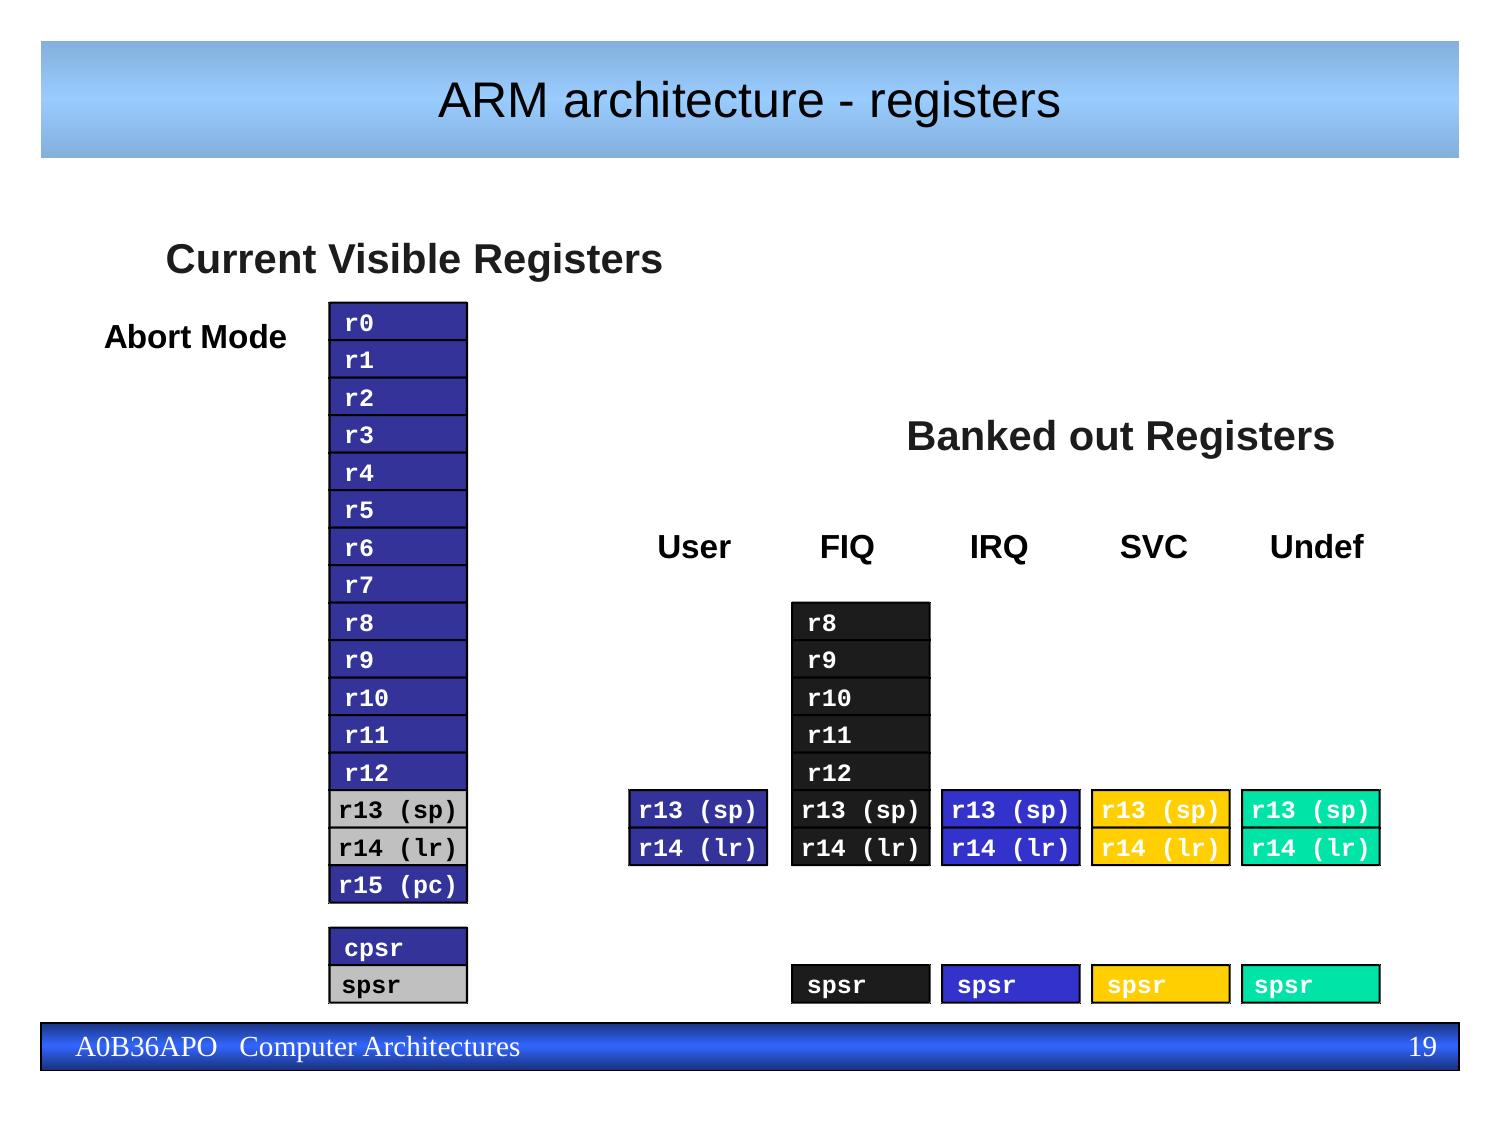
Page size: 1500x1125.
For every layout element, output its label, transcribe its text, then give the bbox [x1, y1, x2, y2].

chart [49, 179, 1452, 1010]
title ARM architecture - registers [41, 41, 1459, 158]
